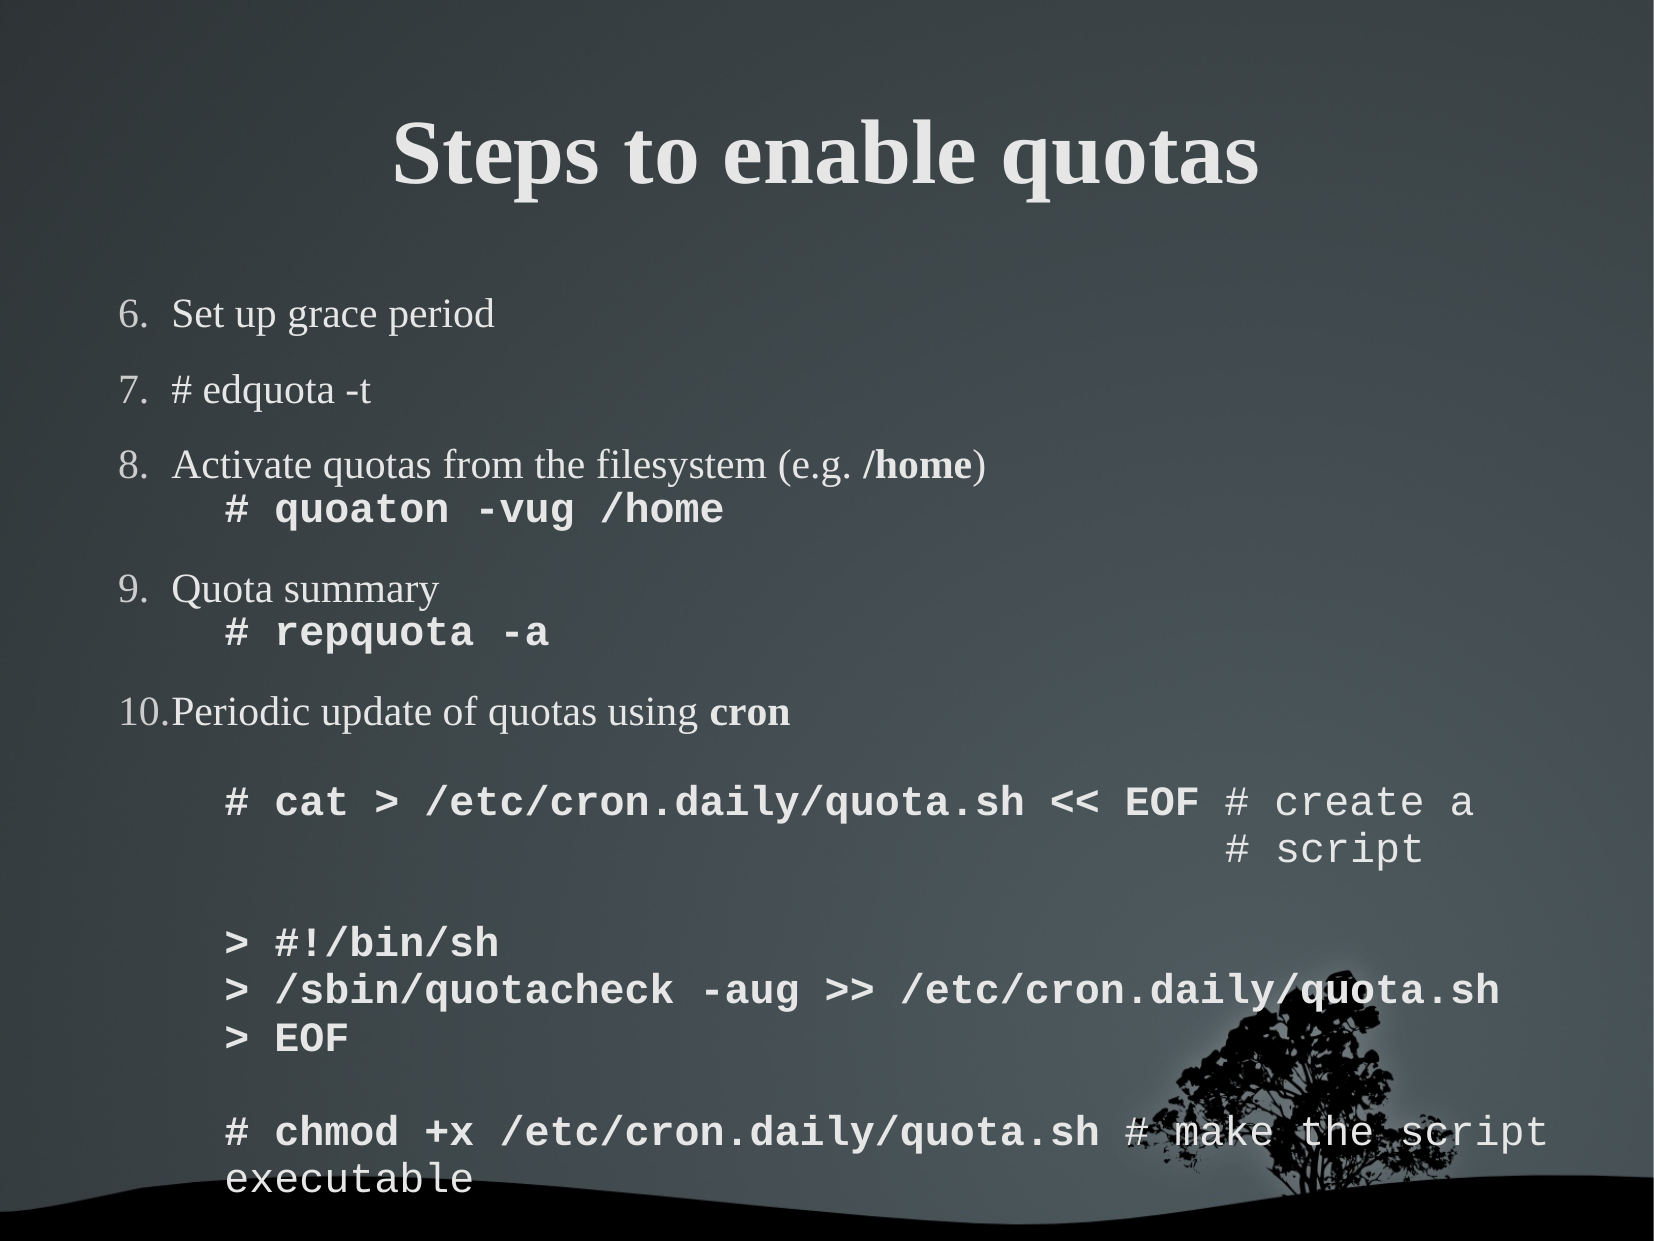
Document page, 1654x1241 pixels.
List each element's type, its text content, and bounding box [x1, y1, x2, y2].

picture [0, 0, 1654, 1241]
title Steps to enable quotas [82, 33, 1571, 273]
list Set up grace period # edquota -t Activate quotas from the filesystem (e.g. /home) # quoaton -vug /home Quota summary # repquota -a Periodic update of quotas using cron # cat > /etc/cron.daily/quota.sh << EOF # create a # script > #!/bin/sh > /sbin/quotacheck -aug >> /etc/cron.daily/quota.sh > EOF # chmod +x /etc/cron.daily/quota.sh # make the script executable [82, 290, 1571, 1144]
